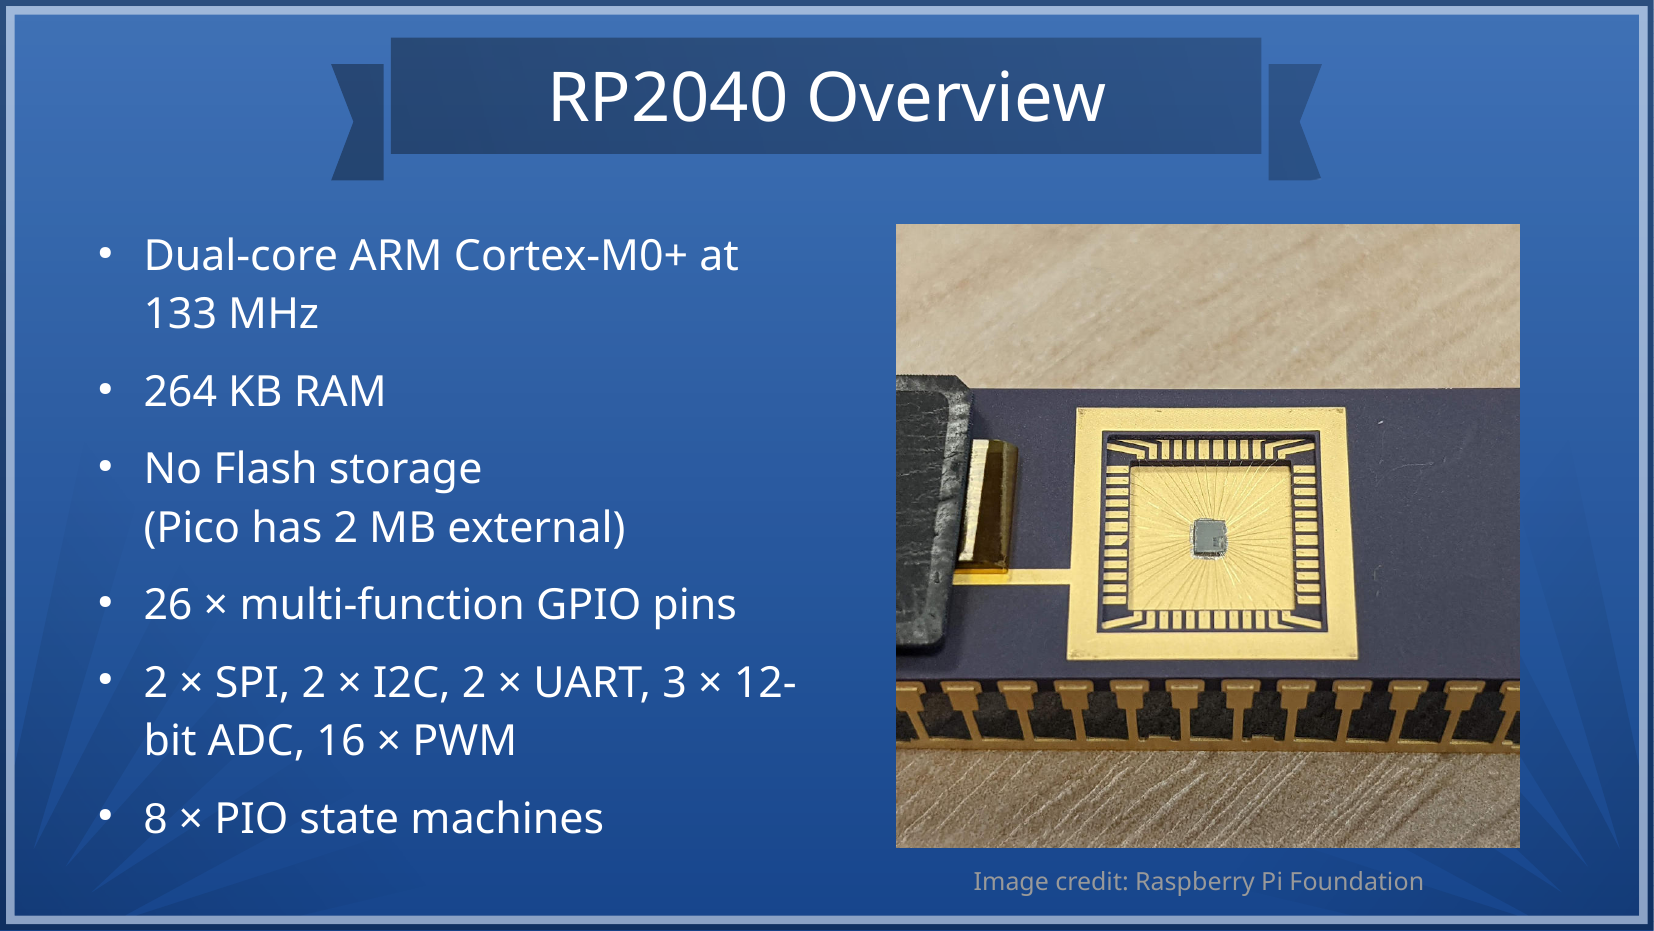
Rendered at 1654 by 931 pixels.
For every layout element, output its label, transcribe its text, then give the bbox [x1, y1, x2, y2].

title RP2040 Overview [389, 35, 1264, 154]
text_box Image credit: Raspberry Pi Foundation [958, 856, 1447, 902]
picture [896, 224, 1520, 848]
list Dual-core ARM Cortex-M0+ at 133 MHz 264 KB RAM No Flash storage (Pico has 2 MB external) 26 × multi-function GPIO pins 2 × SPI, 2 × I2C, 2 × UART, 3 × 12-bit ADC, 16 × PWM 8 × PIO state machines [82, 224, 809, 848]
